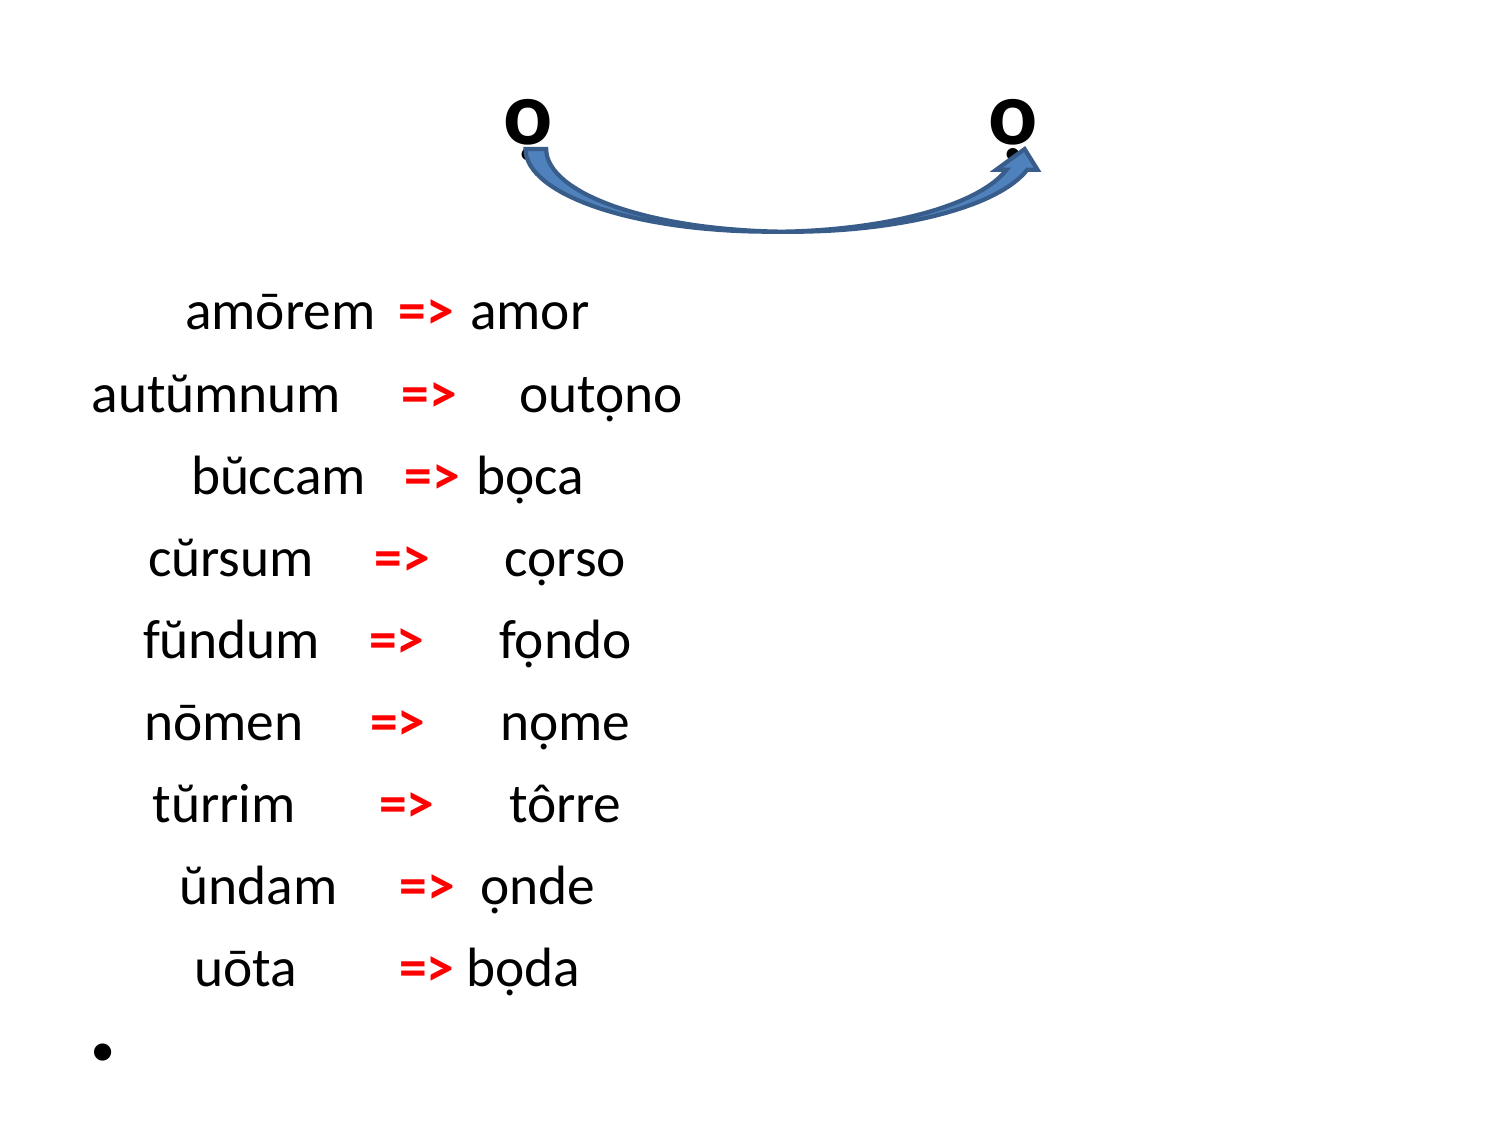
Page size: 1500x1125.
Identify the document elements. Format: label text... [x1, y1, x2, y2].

list amōrem => amor autŭmnum => outọno bŭccam => bọca cŭrsum => cọrso fŭndum => fọndo nōmen => nọme tŭrrim => tôrre ŭndam => ọnde uōta => bọda [76, 267, 1427, 1010]
title ọ ọ [75, 45, 1426, 233]
text_box [525, 149, 1038, 232]
